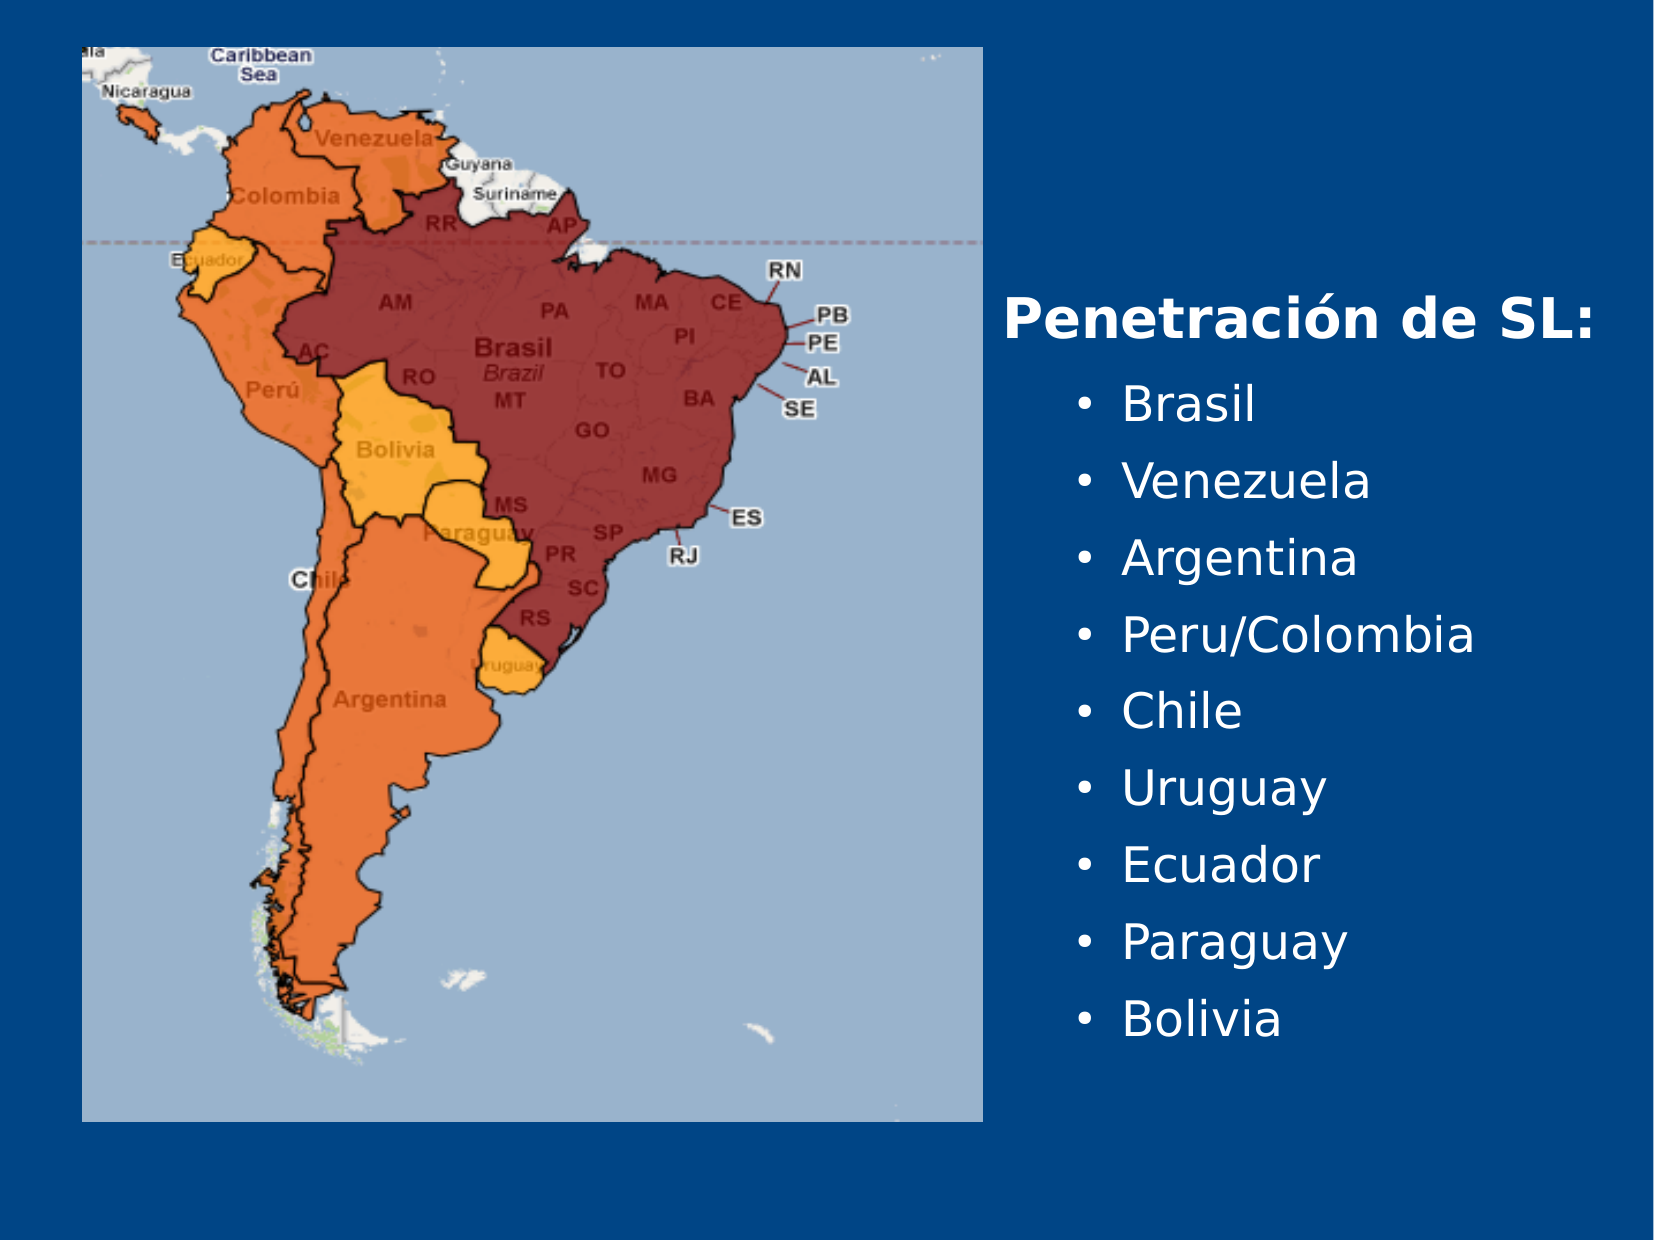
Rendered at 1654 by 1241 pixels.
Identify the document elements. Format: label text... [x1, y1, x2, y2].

picture [82, 47, 983, 1123]
list Penetración de SL: Brasil Venezuela Argentina Peru/Colombia Chile Uruguay Ecuador Paraguay Bolivia [1001, 286, 1599, 1105]
